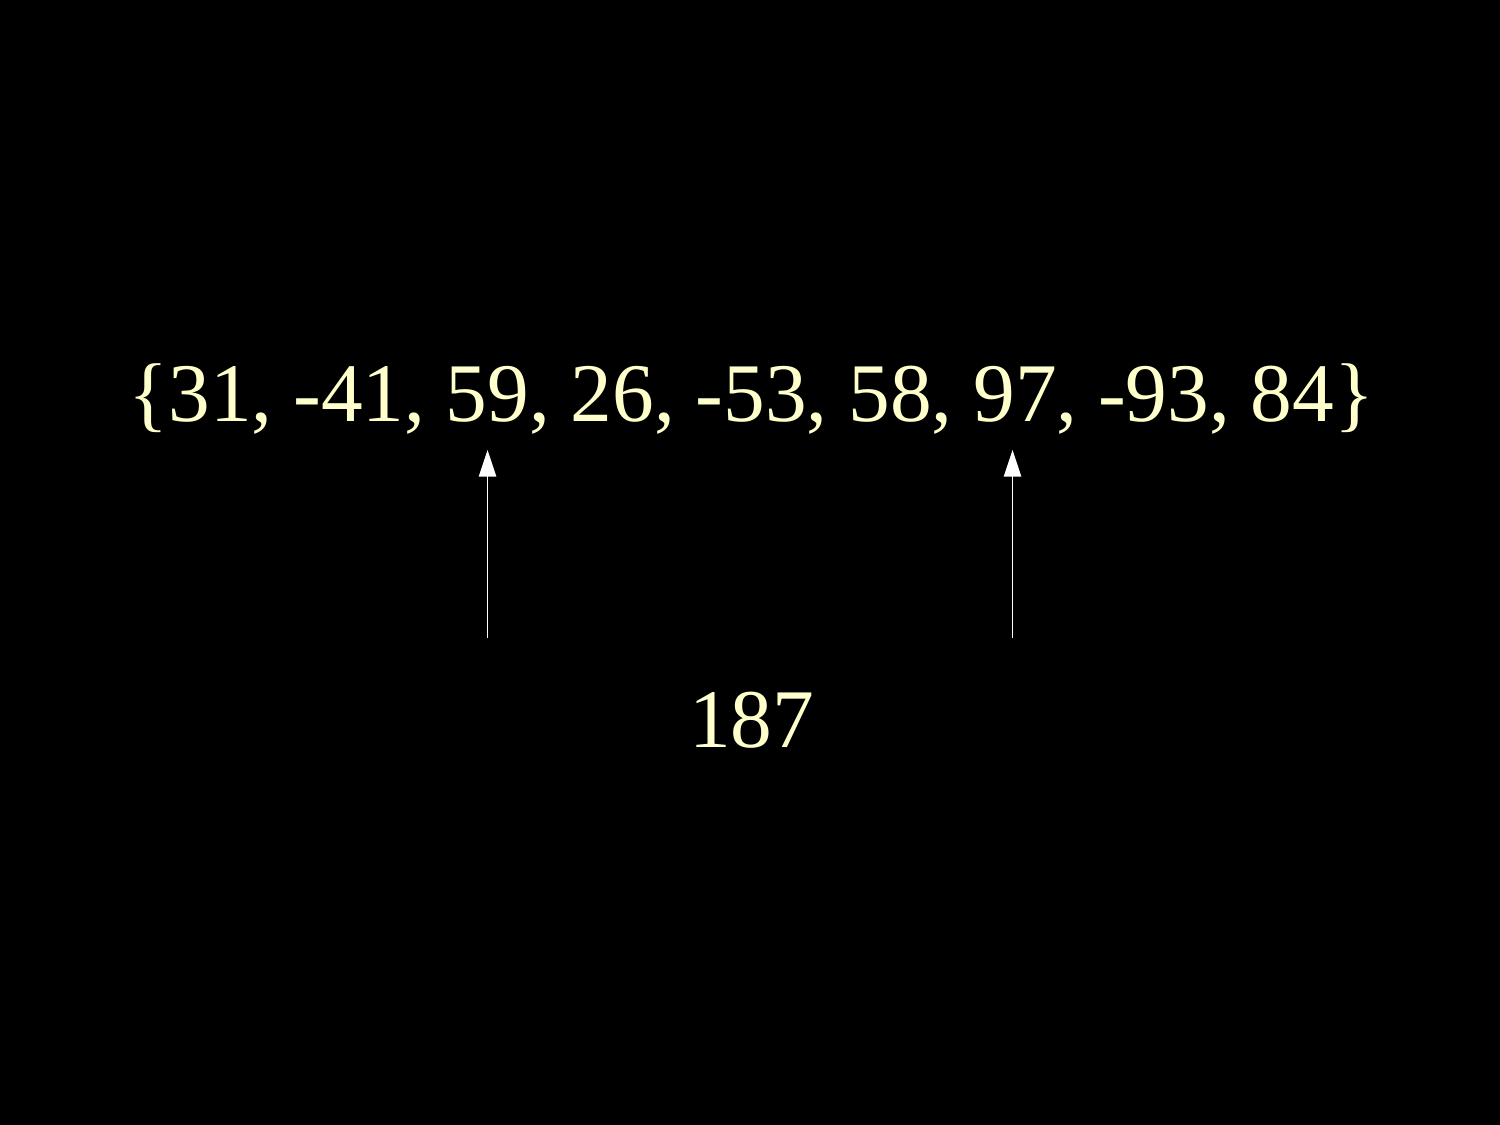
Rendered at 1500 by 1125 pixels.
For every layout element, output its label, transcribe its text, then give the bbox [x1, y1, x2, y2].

list {31, -41, 59, 26, -53, 58, 97, -93, 84} 187 [22, 347, 1482, 1090]
